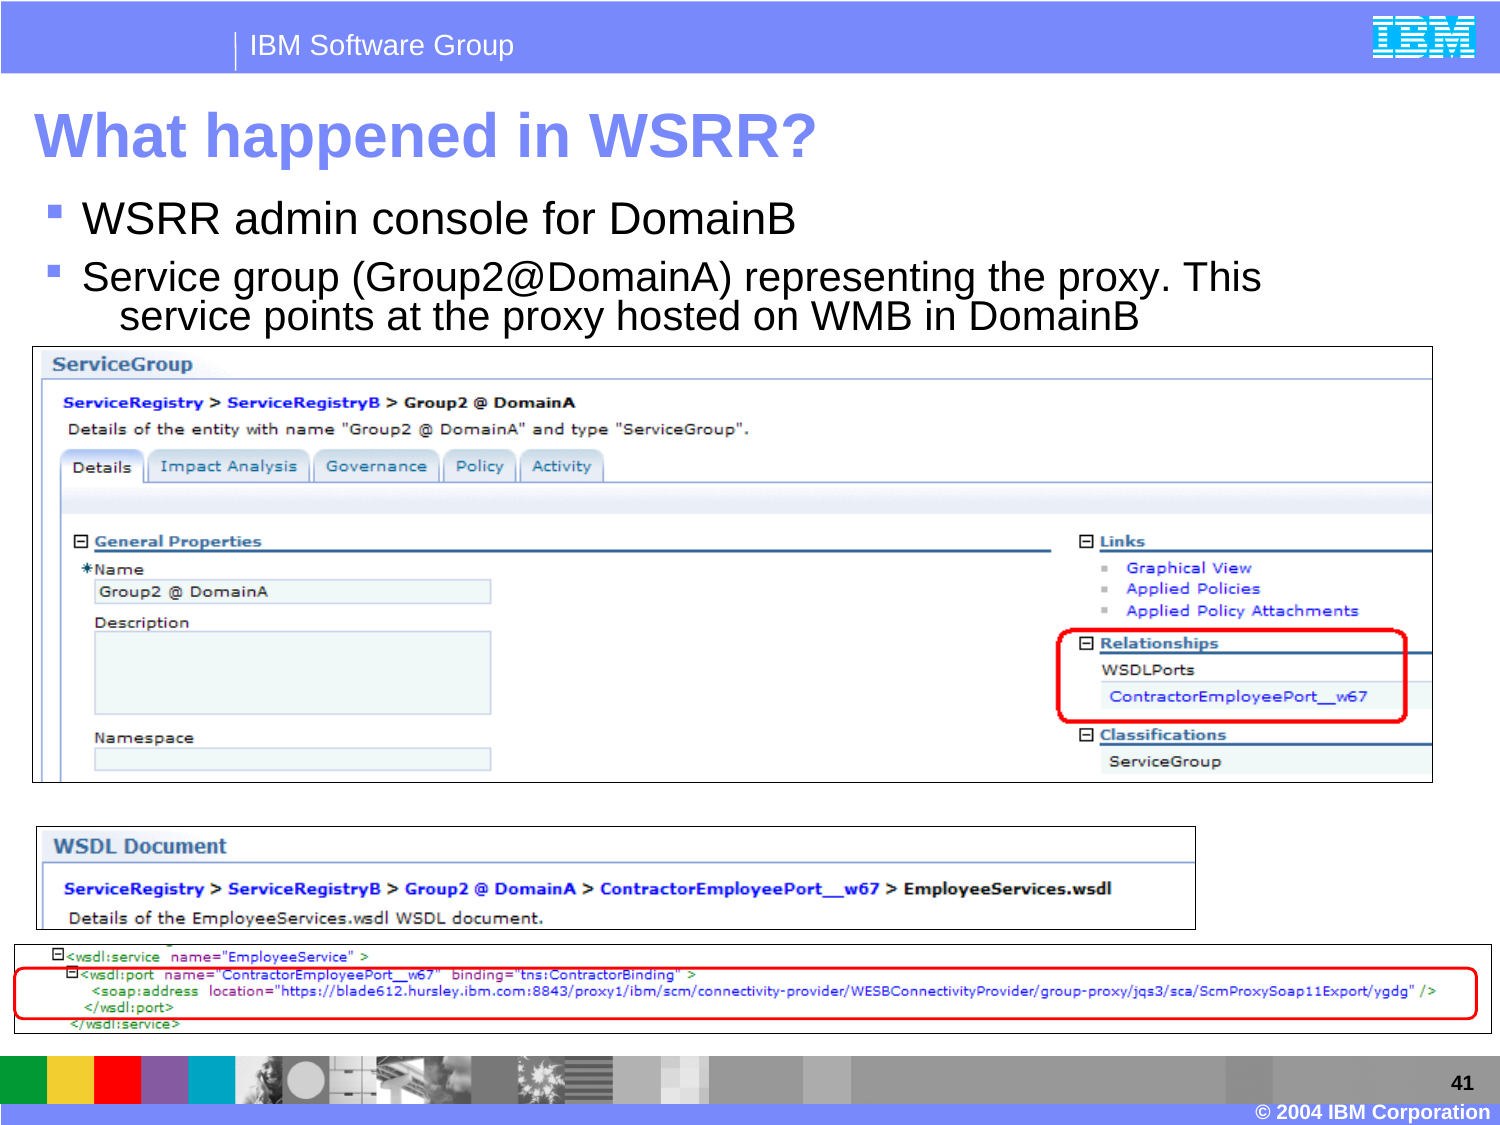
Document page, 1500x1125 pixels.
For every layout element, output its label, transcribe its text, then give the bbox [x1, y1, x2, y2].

title What happened in WSRR? [19, 97, 1483, 181]
picture [32, 346, 1433, 783]
picture [36, 826, 1196, 930]
picture [14, 944, 1492, 1034]
picture [0, 1056, 1500, 1104]
list WSRR admin console for DomainB Service group (Group2@DomainA) representing the proxy. This service points at the proxy hosted on WMB in DomainB [29, 191, 1403, 944]
picture [17, 970, 1474, 1017]
